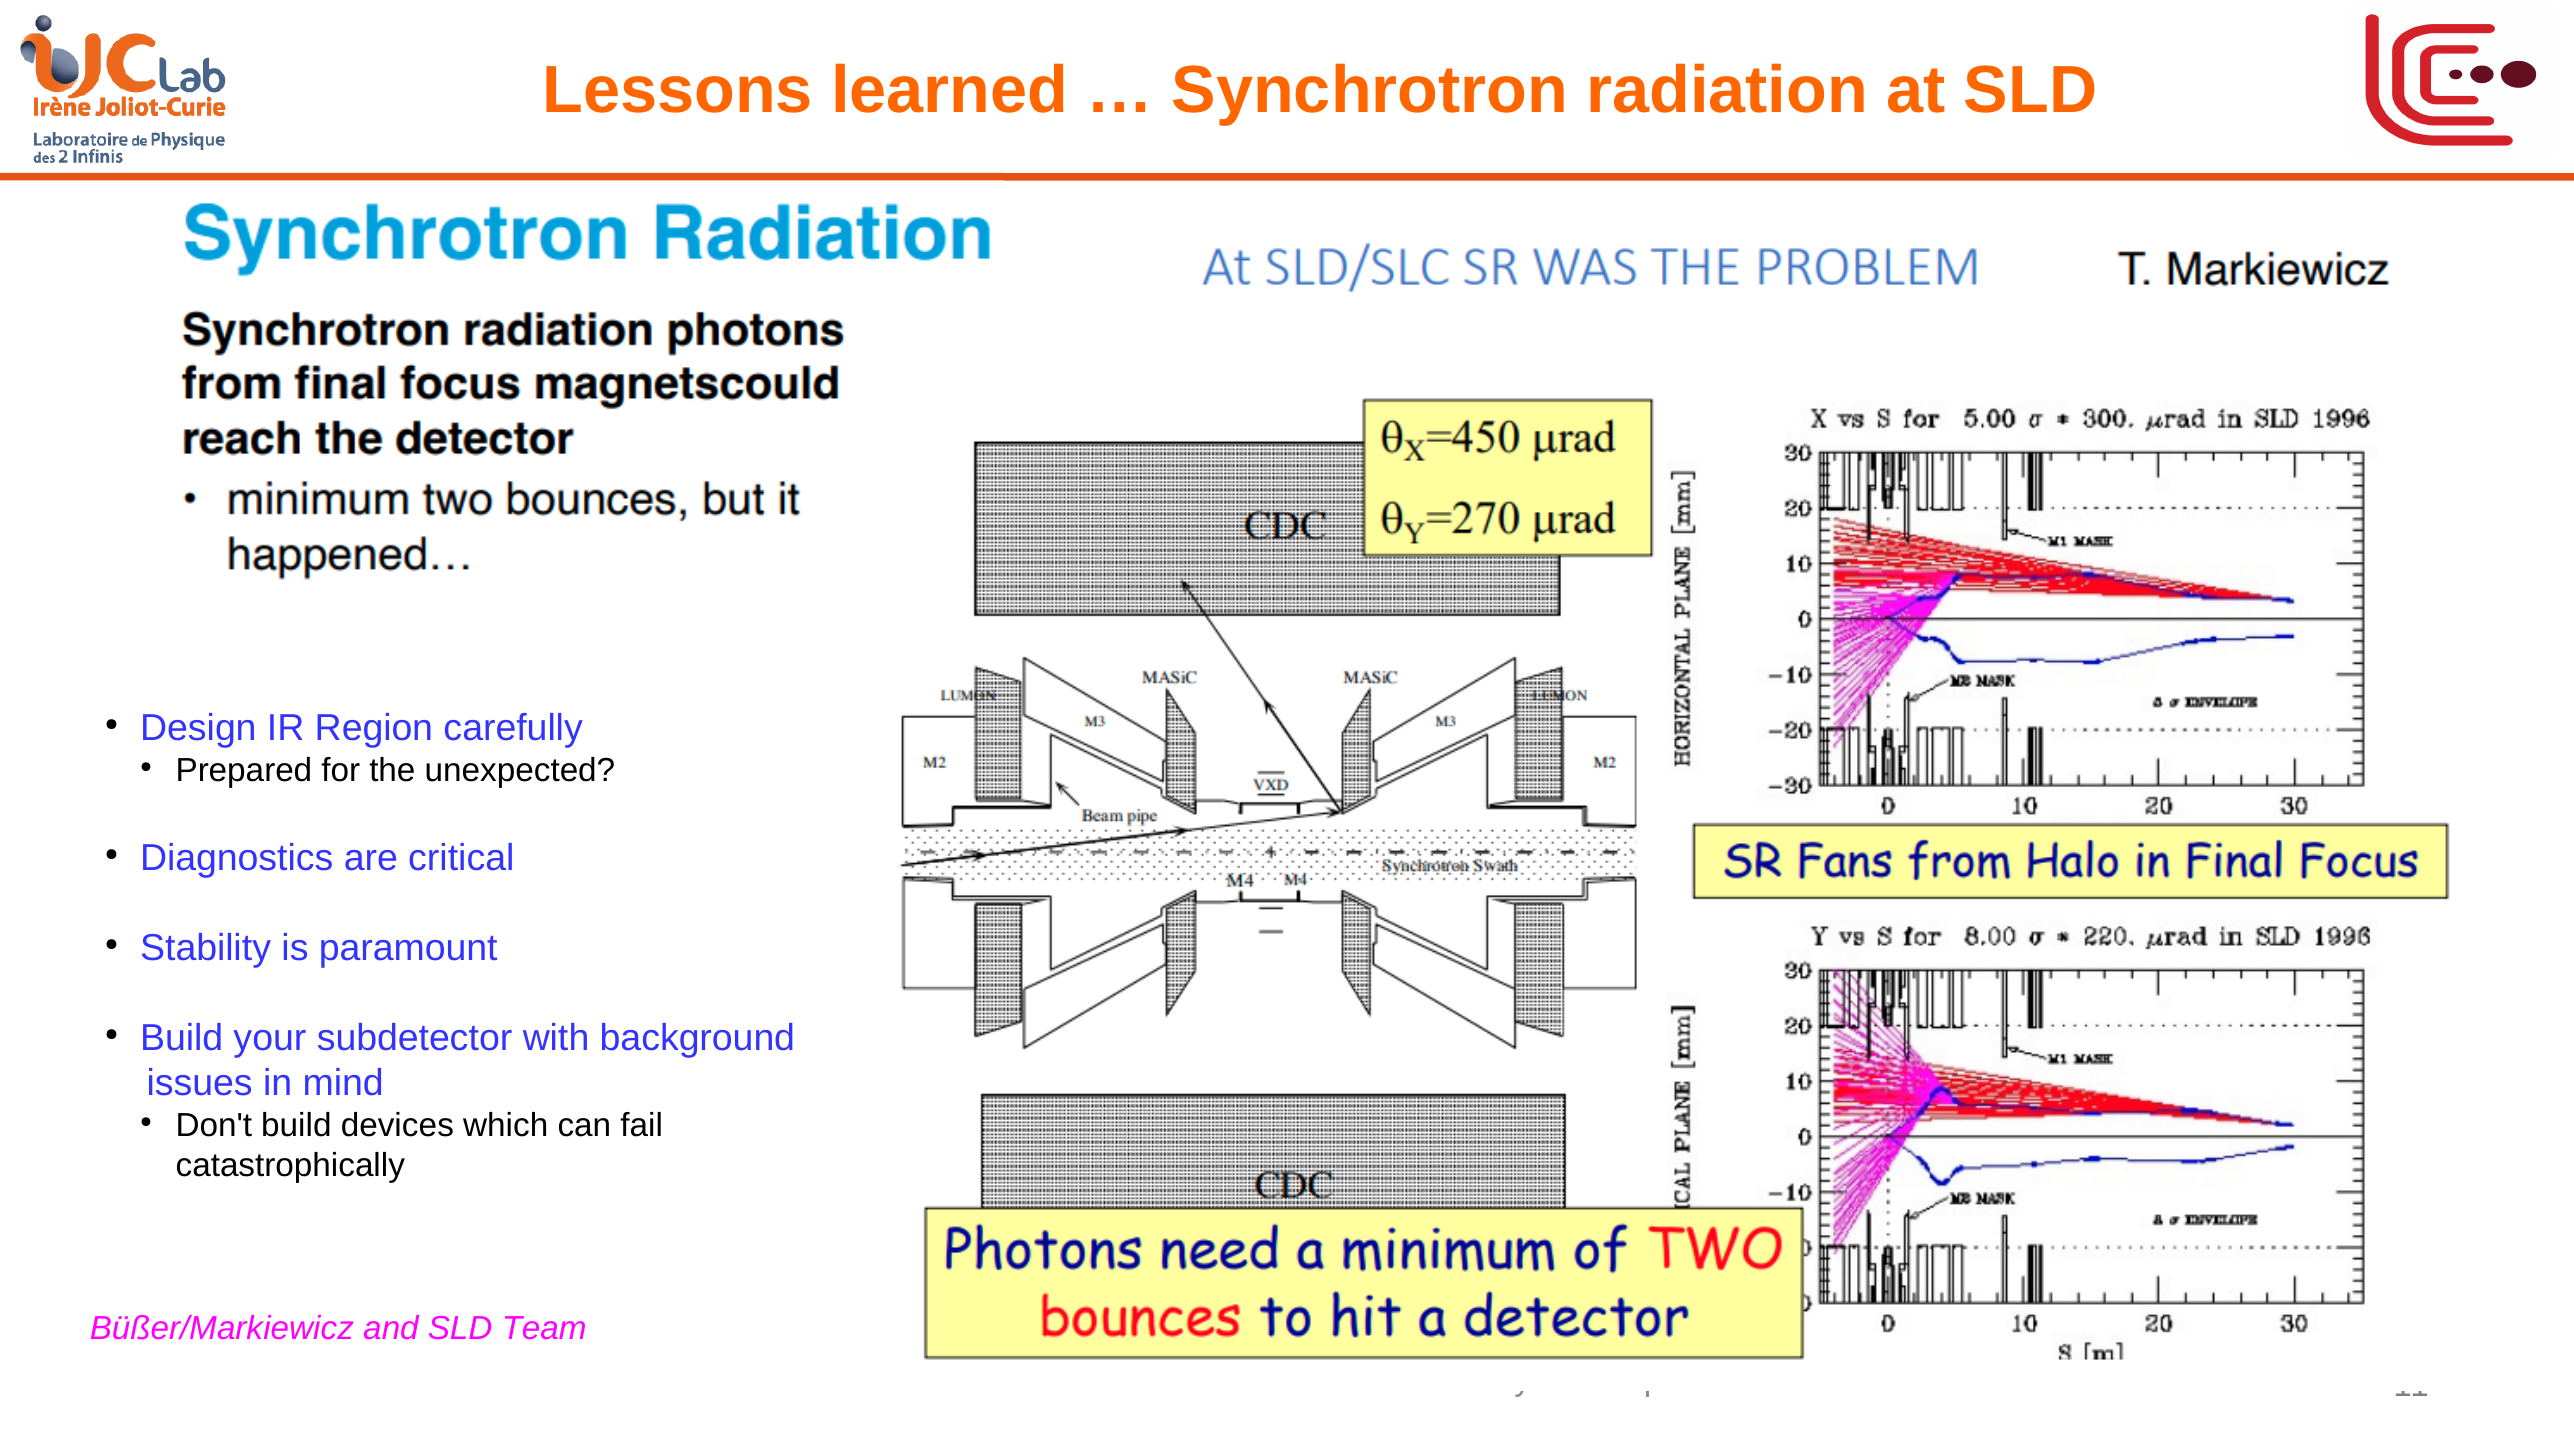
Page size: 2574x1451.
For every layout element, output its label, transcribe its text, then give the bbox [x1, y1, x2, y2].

text_box Büßer/Markiewicz and SLD Team [75, 1299, 603, 1354]
picture [2348, 2, 2554, 158]
text_box Design IR Region carefully Prepared for the unexpected? Diagnostics are critical Stability is paramount Build your subdetector with background issues in mind Don't build devices which can fail catastrophically [90, 695, 886, 1206]
picture [4, 0, 241, 178]
picture [162, 190, 2496, 1391]
title Lessons learned … Synchrotron radiation at SLD [226, 9, 2415, 162]
